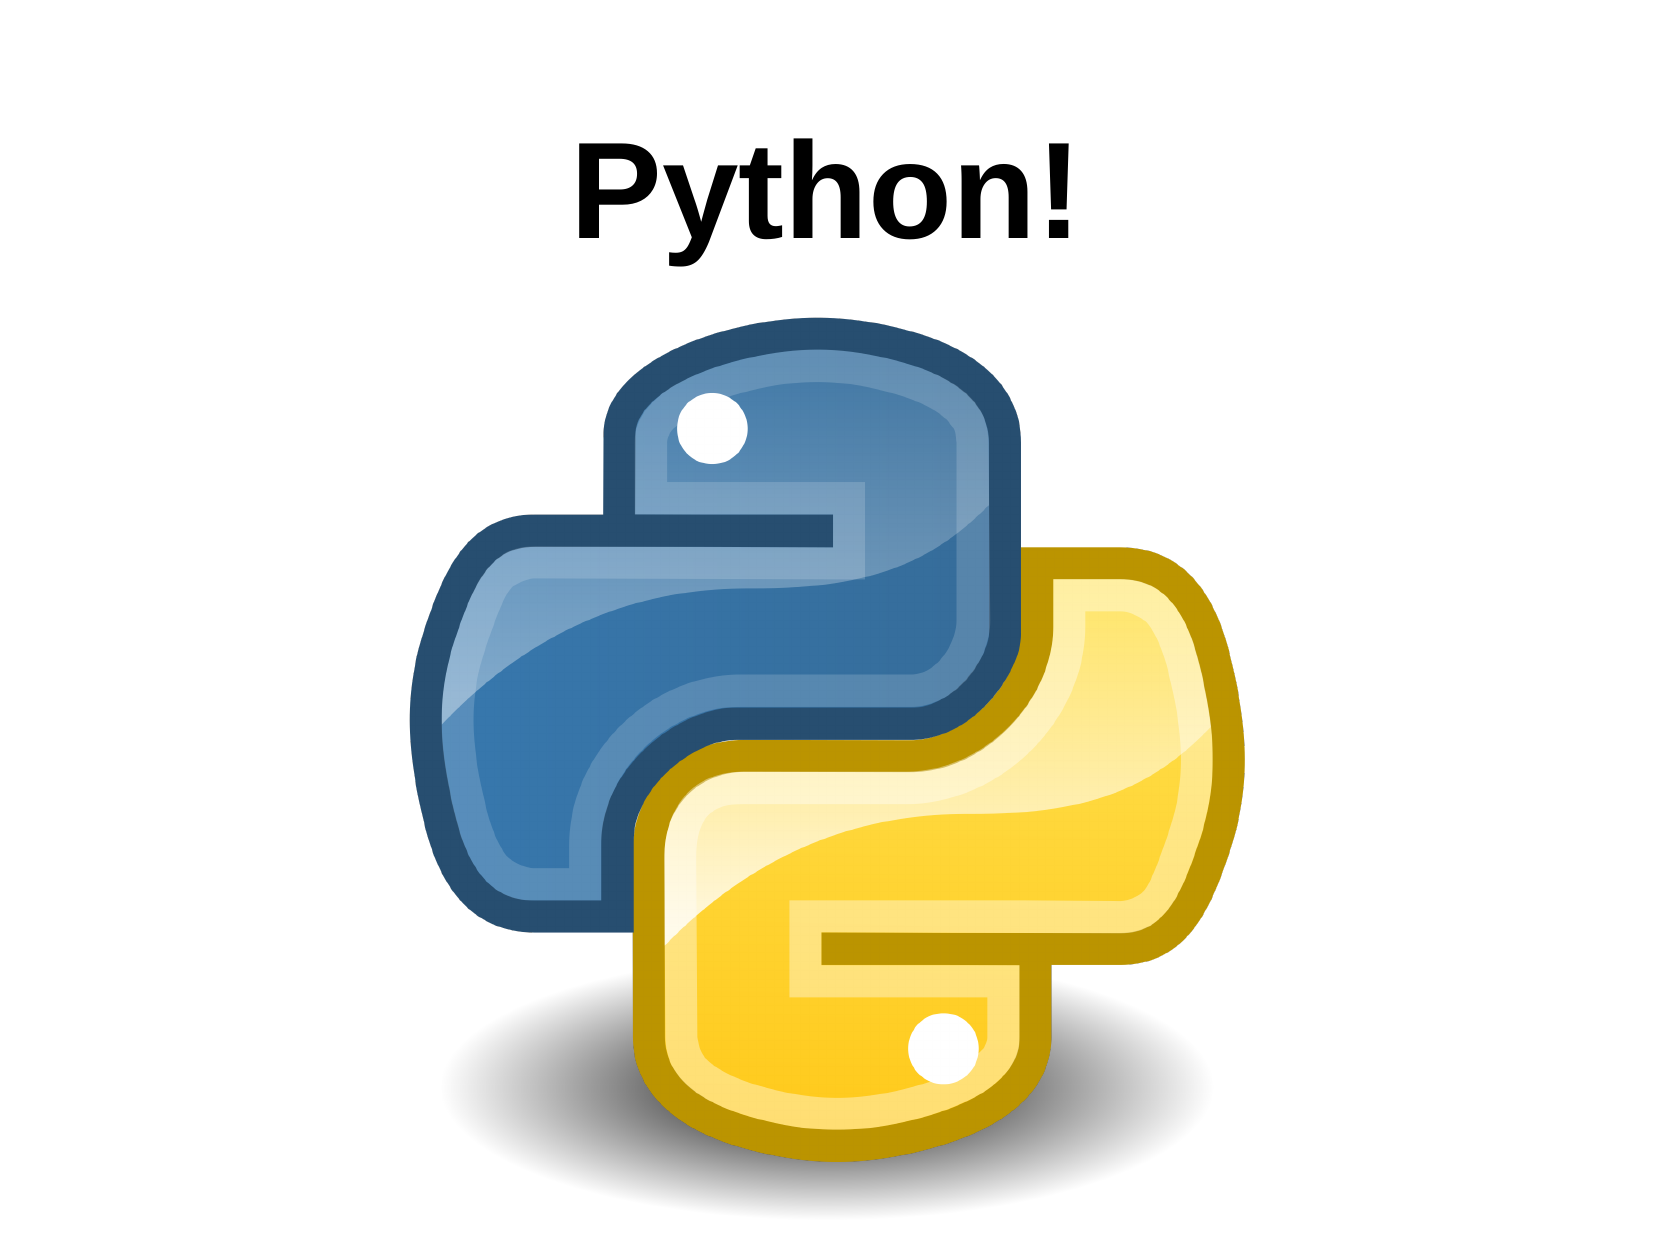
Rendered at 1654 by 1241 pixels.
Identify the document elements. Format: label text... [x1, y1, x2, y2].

picture [354, 296, 1300, 1241]
title Python! [82, 87, 1571, 295]
